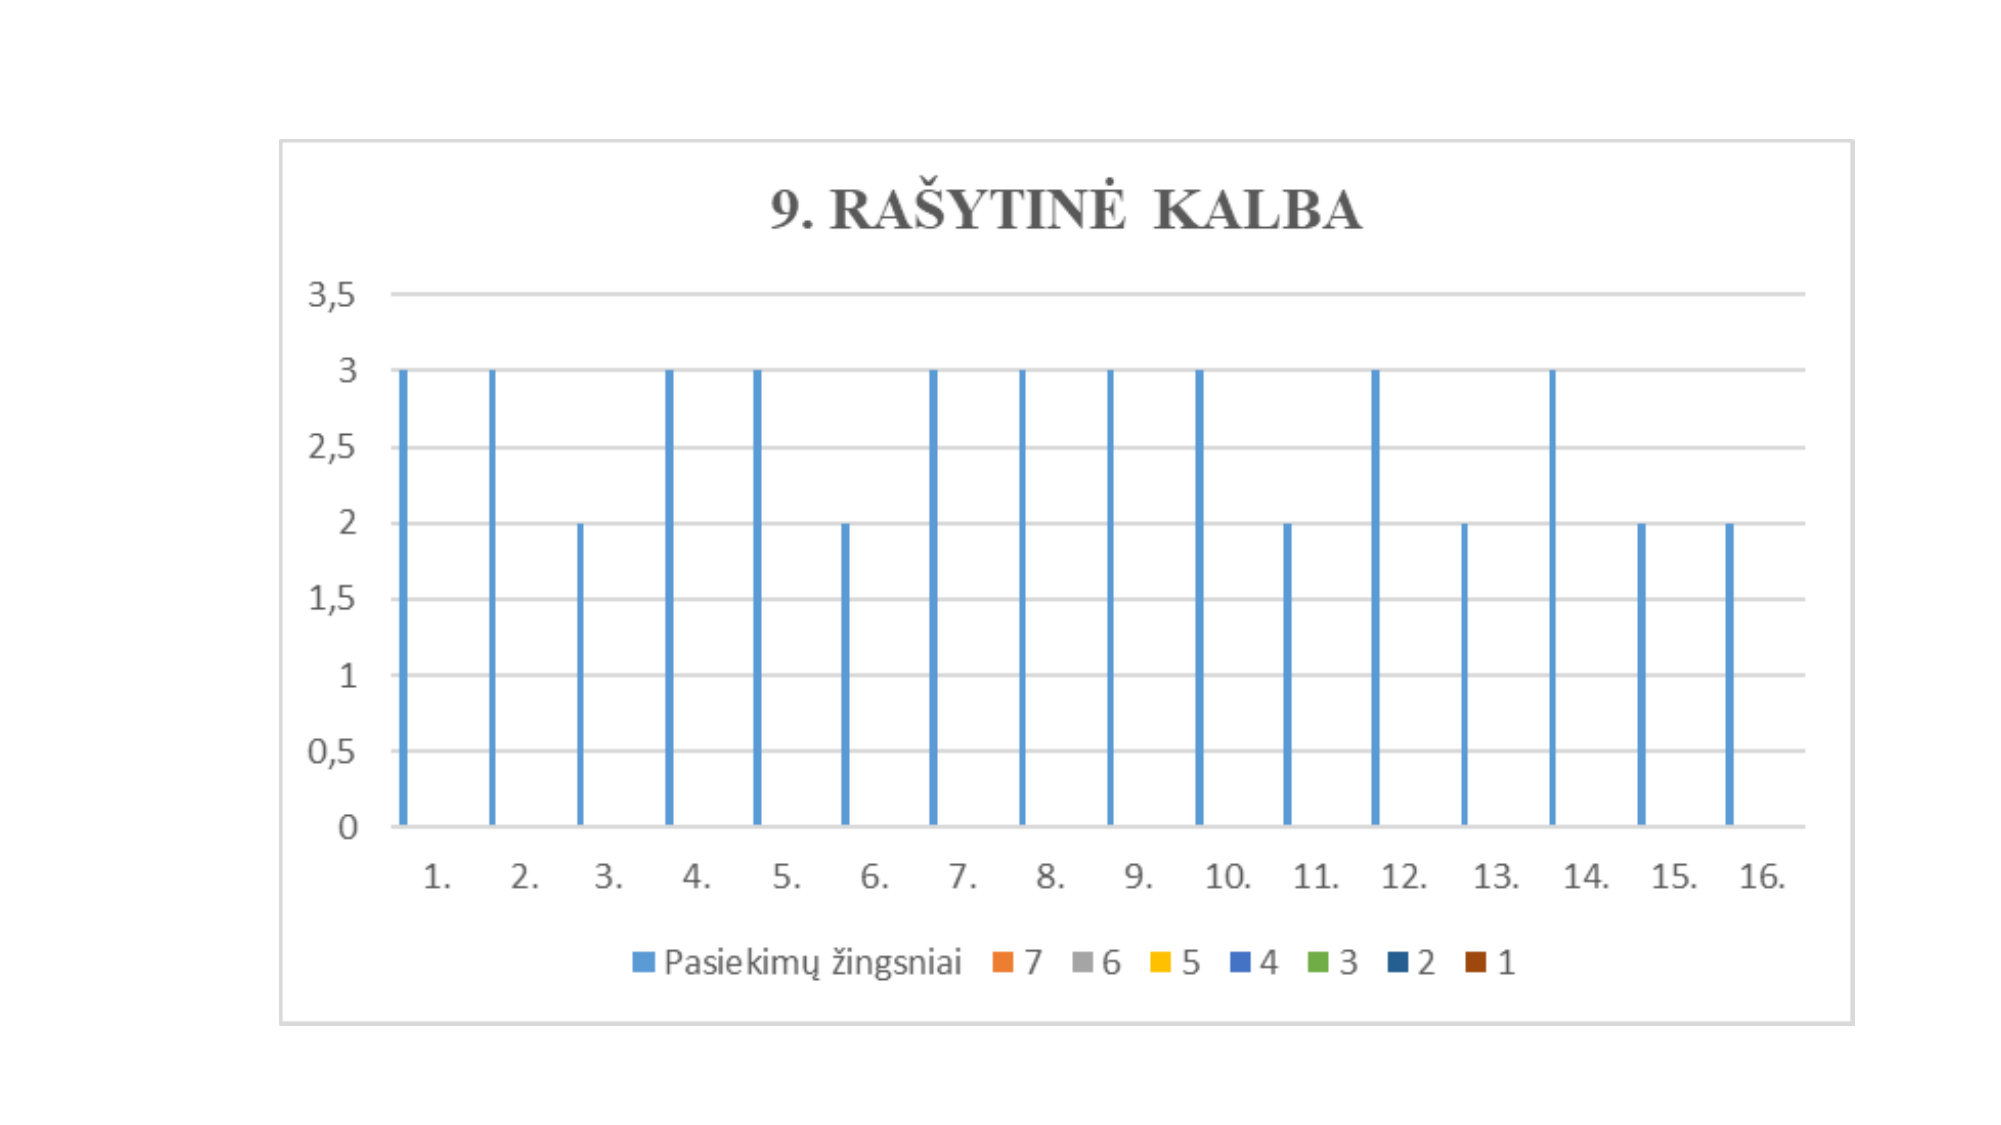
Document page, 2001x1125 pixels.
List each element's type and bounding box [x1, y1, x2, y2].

picture [279, 139, 1855, 1026]
